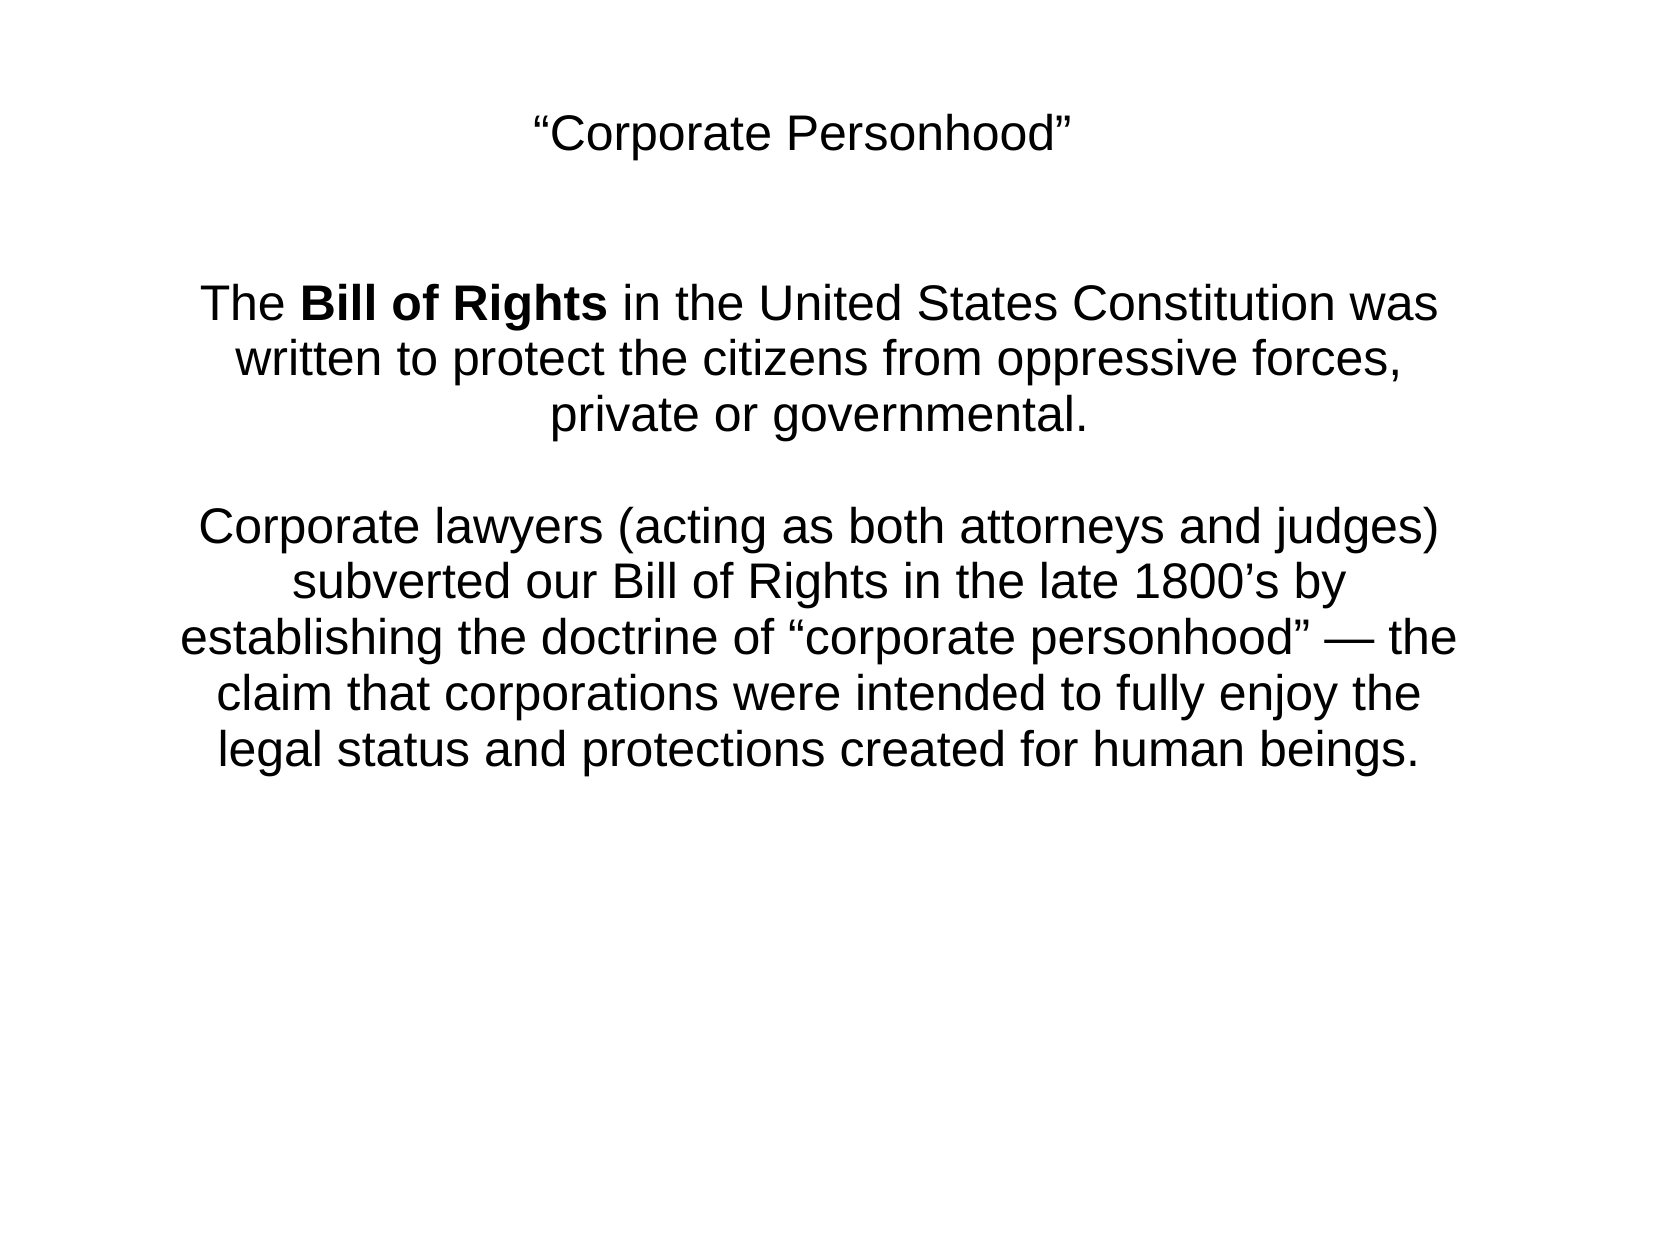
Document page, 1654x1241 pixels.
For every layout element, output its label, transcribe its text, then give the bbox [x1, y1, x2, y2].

text_box “Corporate Personhood” [225, 83, 1381, 184]
text_box The Bill of Rights in the United States Constitution was written to protect the citizens from oppressive forces, private or governmental. Corporate lawyers (acting as both attorneys and judges) subverted our Bill of Rights in the late 1800’s by establishing the doctrine of “corporate personhood” — the claim that corporations were intended to fully enjoy the legal status and protections created for human beings. [179, 274, 1460, 777]
